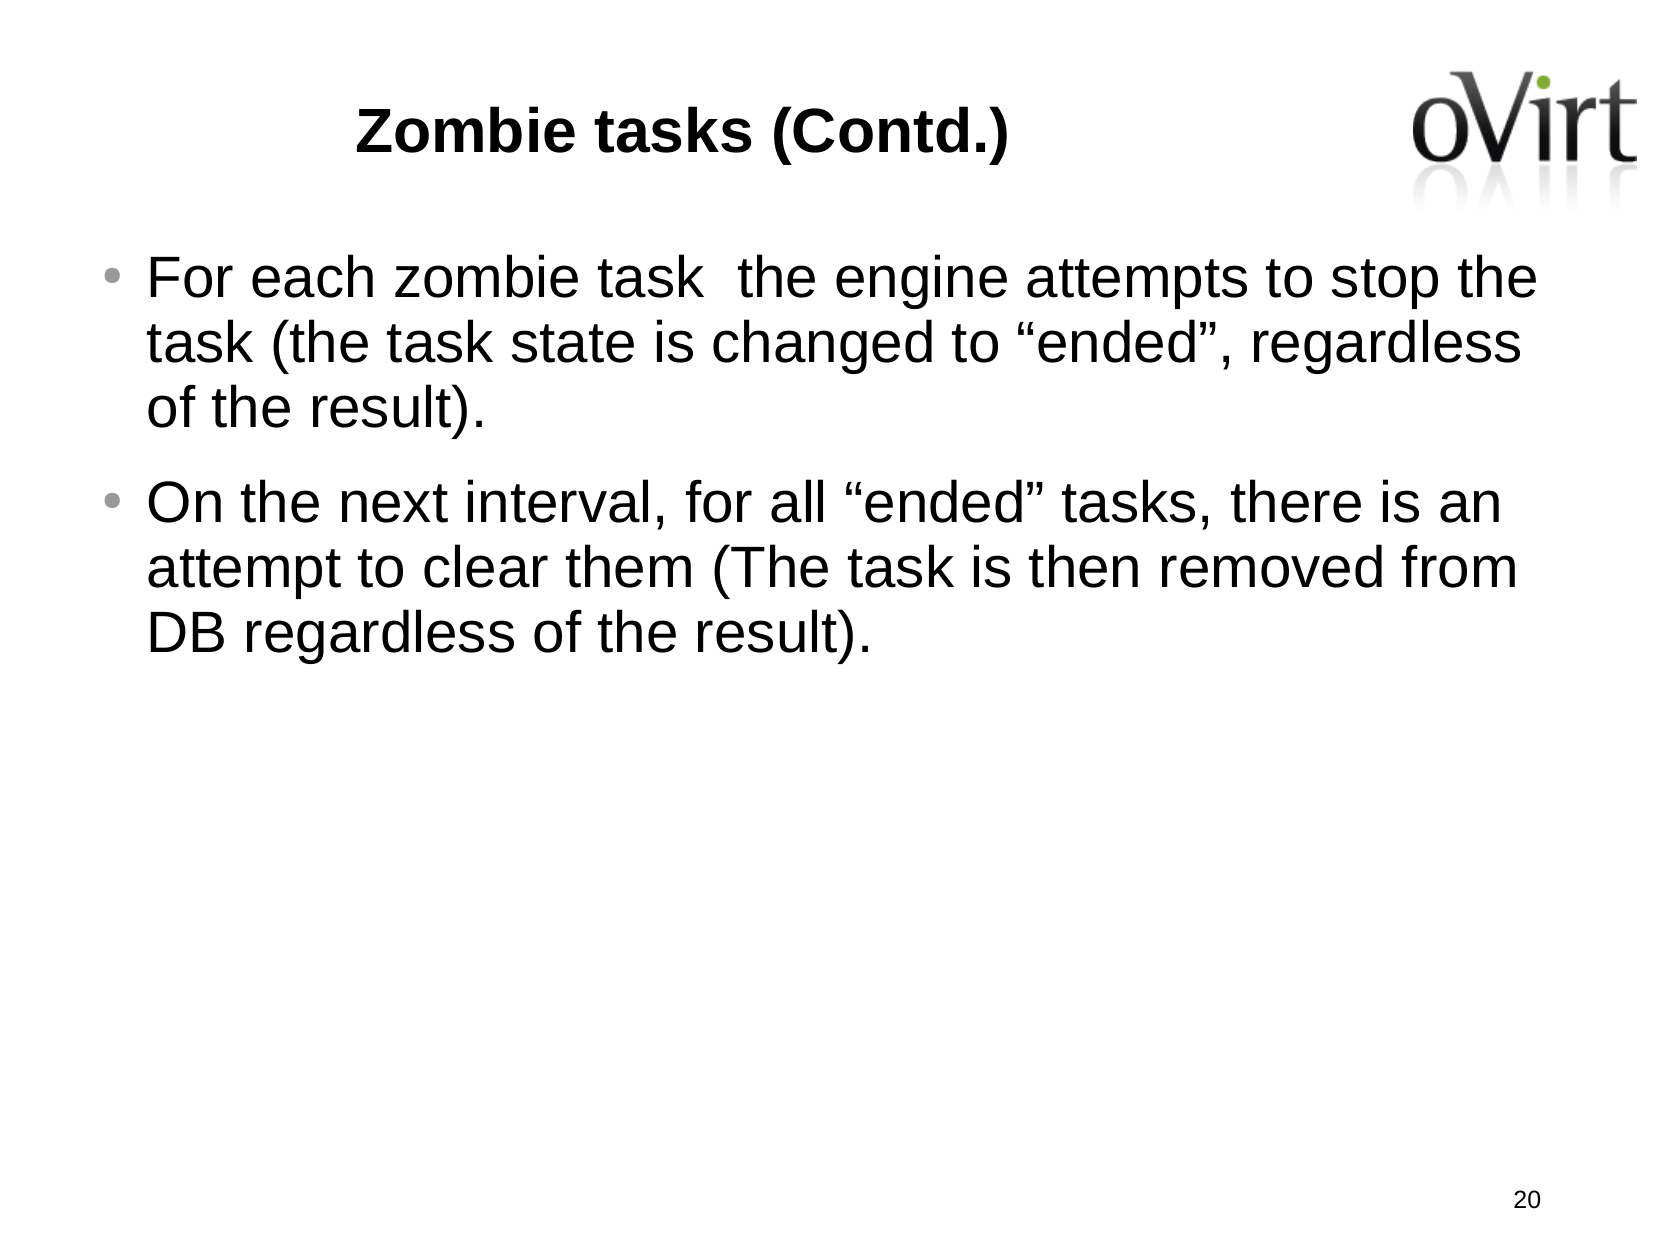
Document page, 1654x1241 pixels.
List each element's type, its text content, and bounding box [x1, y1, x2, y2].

title Zombie tasks (Contd.) [82, 37, 1303, 226]
picture [1413, 63, 1637, 212]
list For each zombie task the engine attempts to stop the task (the task state is changed to “ended”, regardless of the result). On the next interval, for all “ended” tasks, there is an attempt to clear them (The task is then removed from DB regardless of the result). [86, 244, 1576, 1039]
